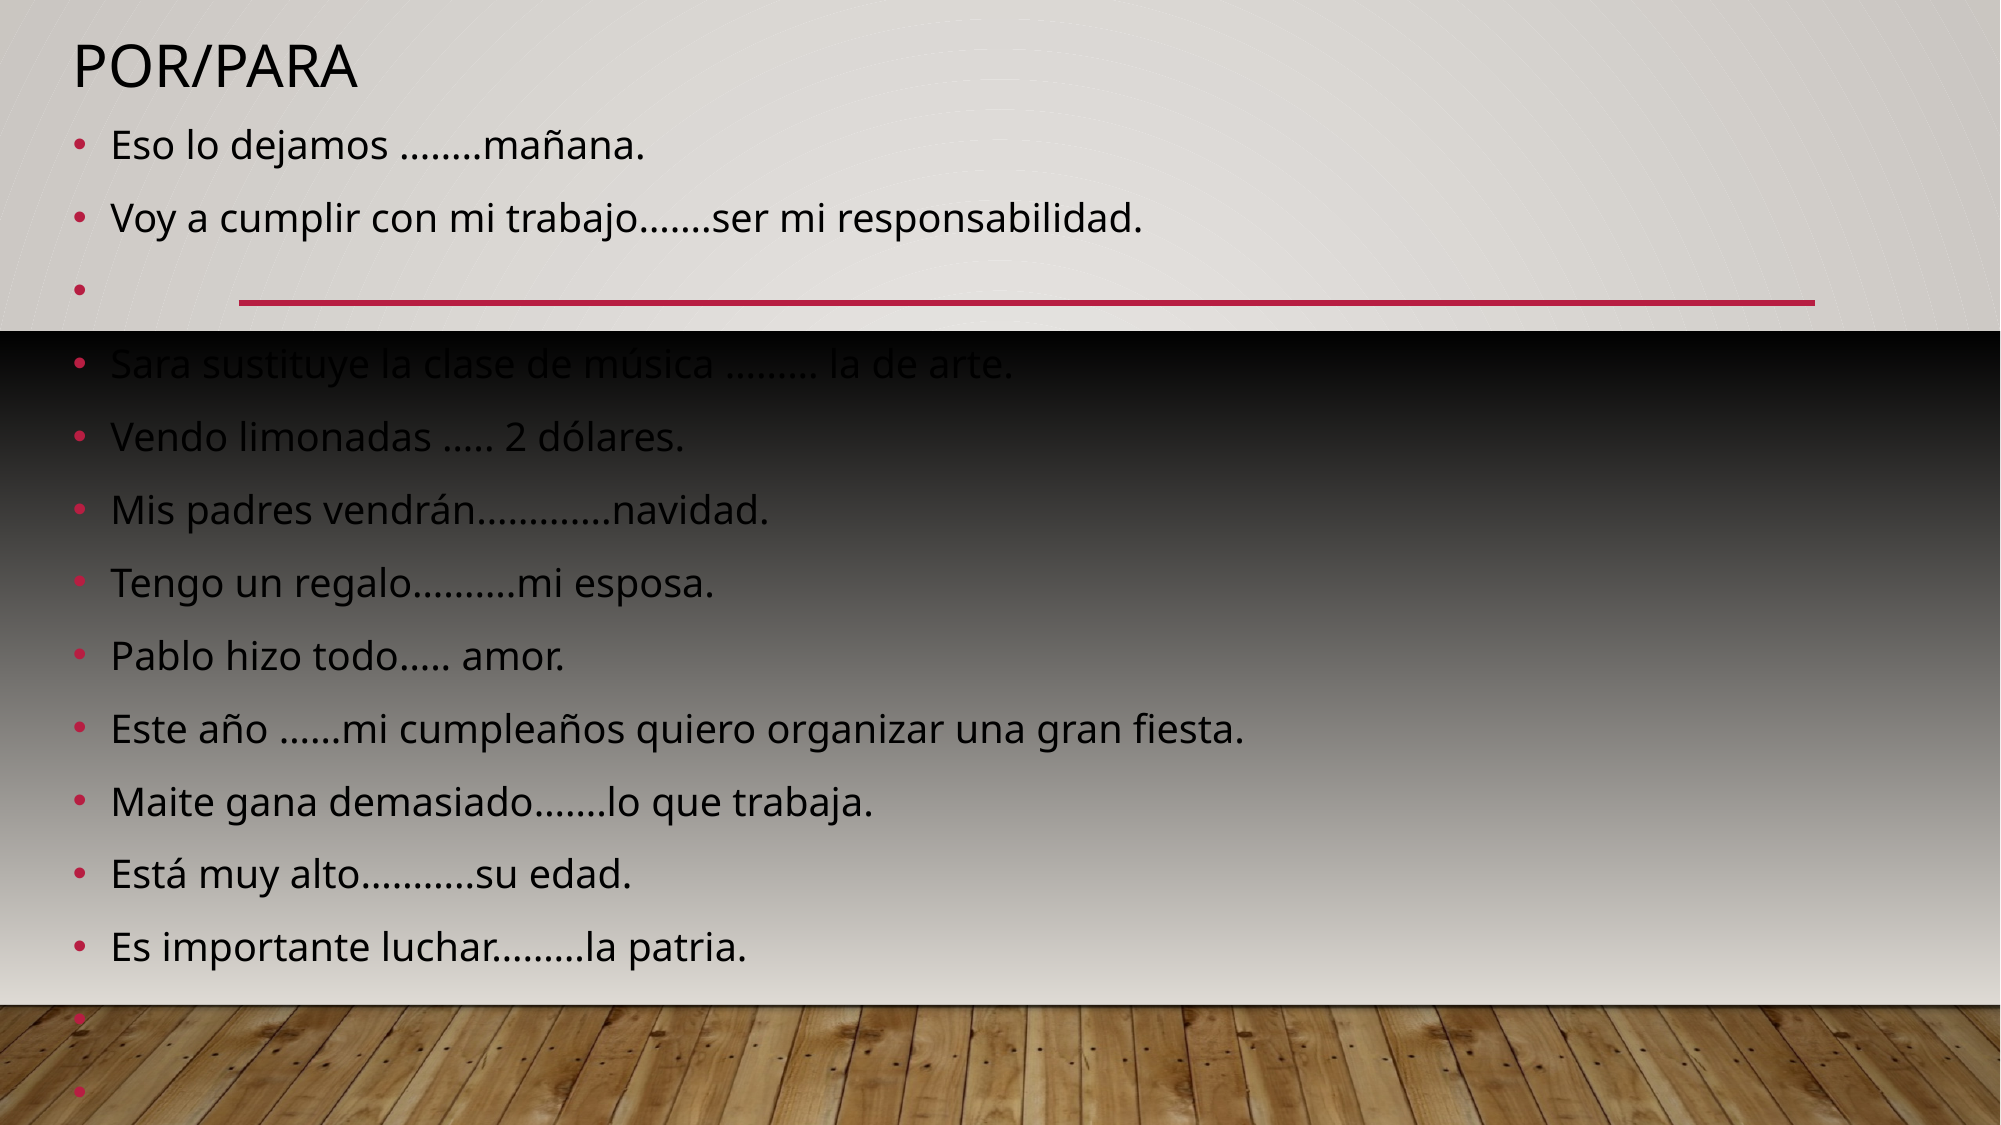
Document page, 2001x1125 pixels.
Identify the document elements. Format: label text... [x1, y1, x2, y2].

list Eso lo dejamos ……..mañana. Voy a cumplir con mi trabajo…….ser mi responsabilidad. Sara sustituye la clase de música ……... la de arte. Vendo limonadas ….. 2 dólares. Mis padres vendrán………….navidad. Tengo un regalo……….mi esposa. Pablo hizo todo….. amor. Este año ……mi cumpleaños quiero organizar una gran fiesta. Maite gana demasiado…….lo que trabaja. Está muy alto………..su edad. Es importante luchar………la patria. [57, 107, 1814, 990]
title Por/para [57, 28, 1814, 107]
